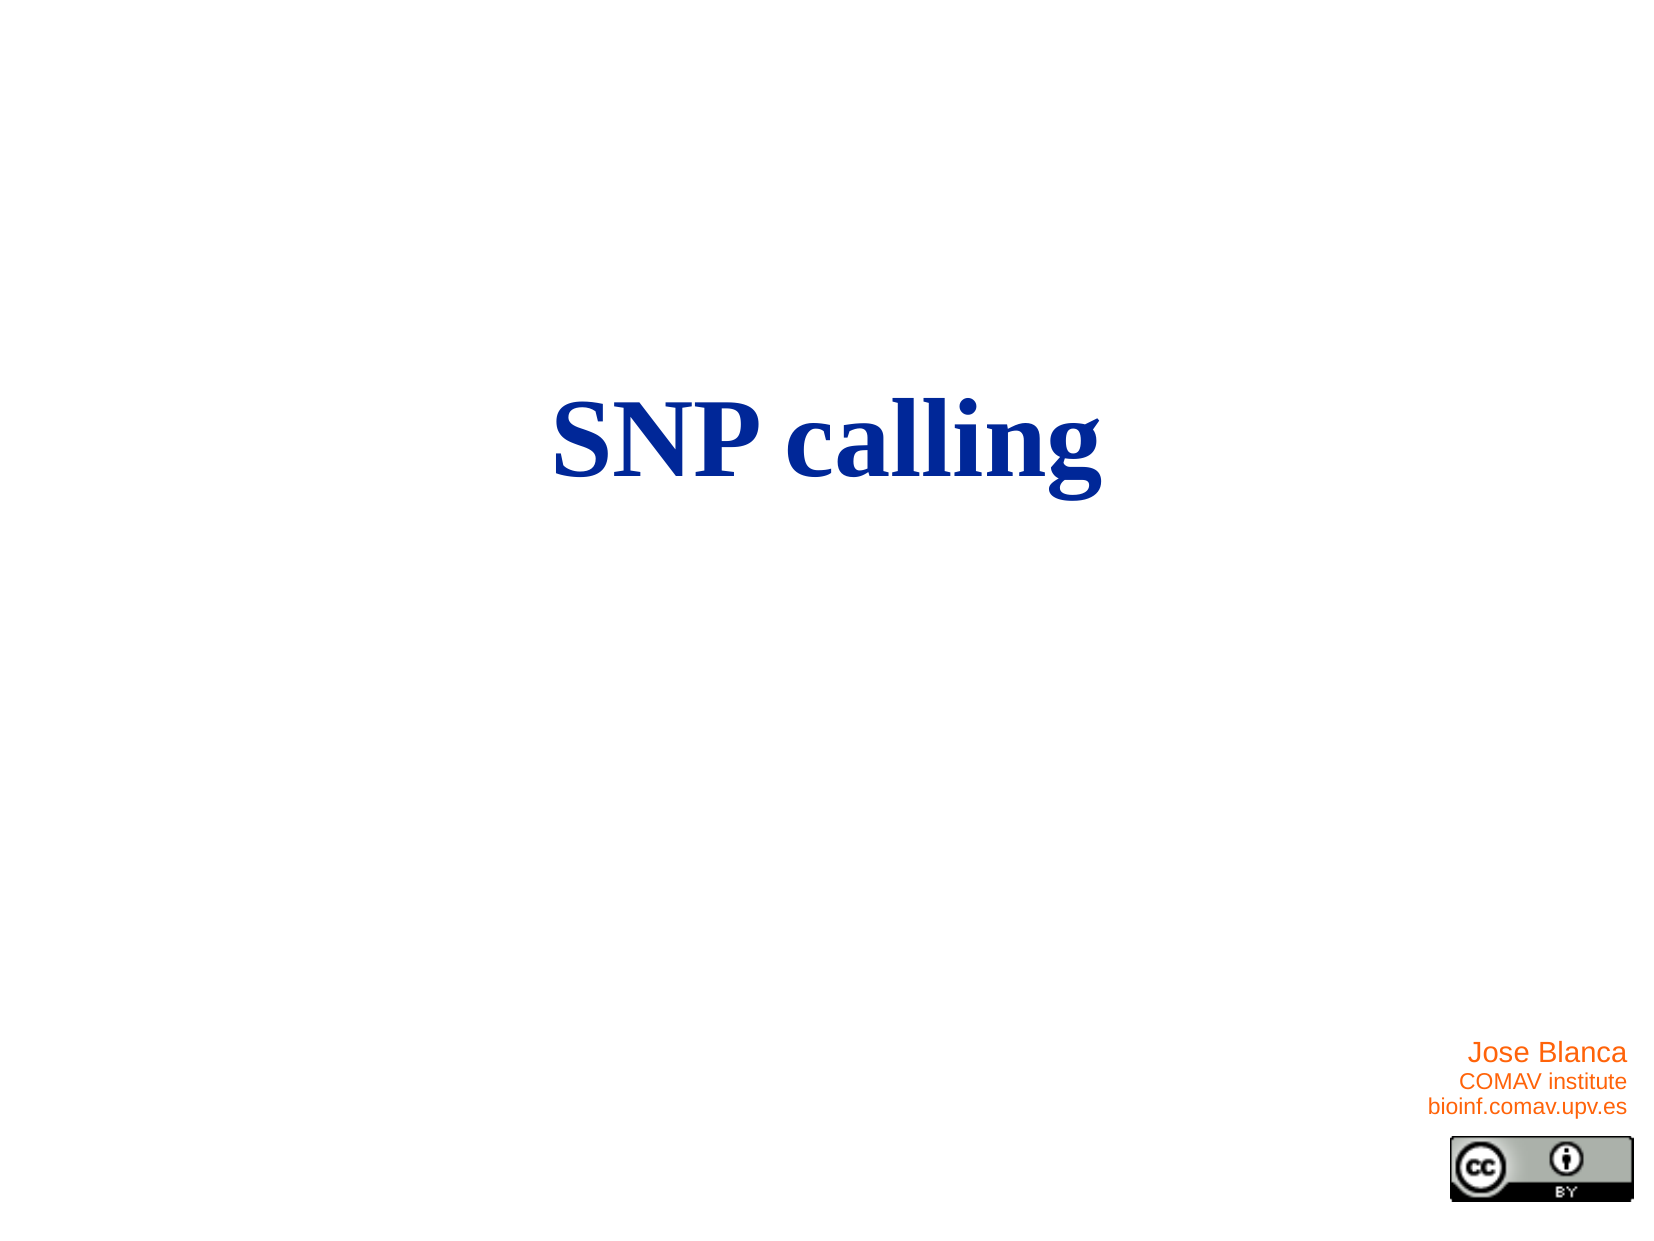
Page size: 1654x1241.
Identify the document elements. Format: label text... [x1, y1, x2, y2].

text_box Jose Blanca COMAV institute bioinf.comav.upv.es [1413, 1028, 1643, 1129]
title SNP calling [82, 315, 1571, 563]
picture [1450, 1136, 1634, 1202]
